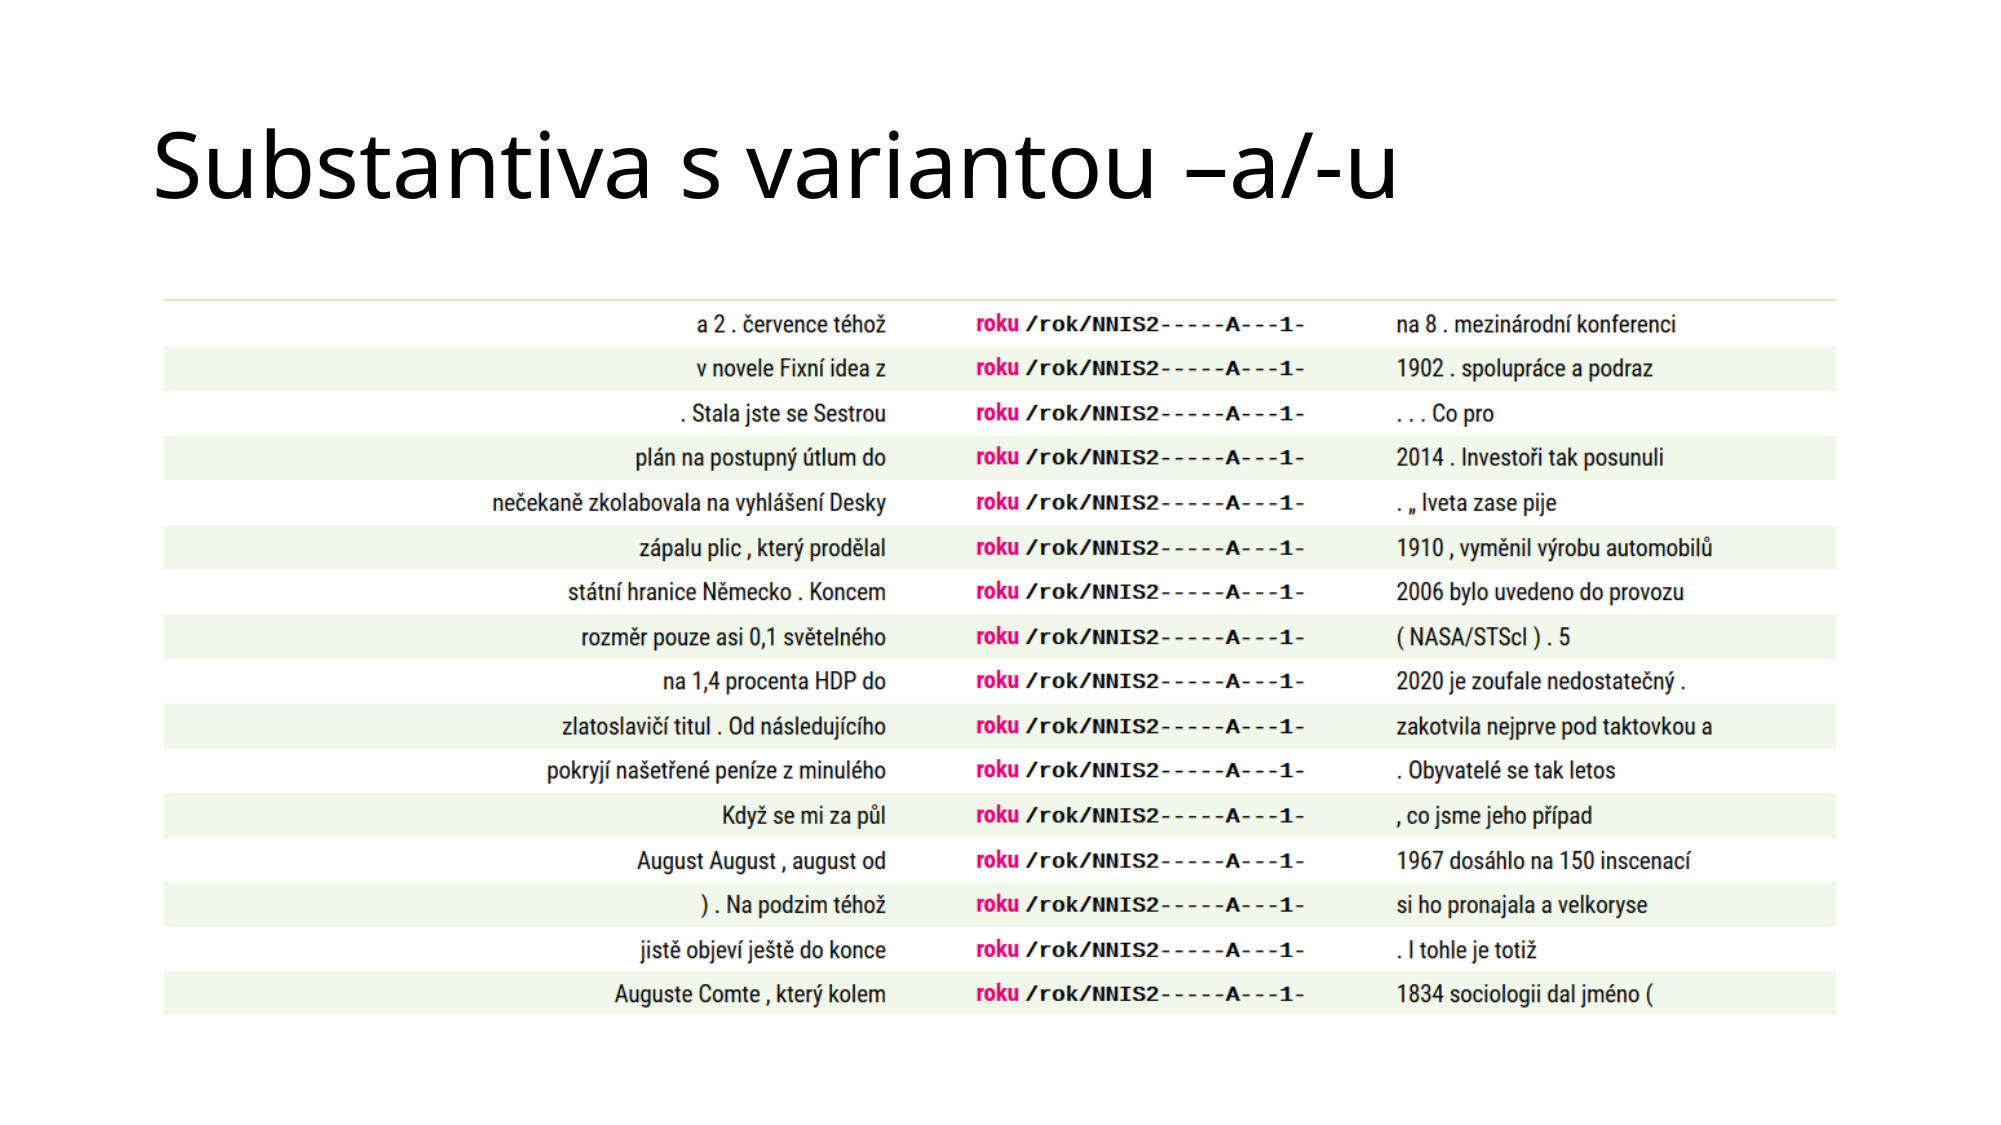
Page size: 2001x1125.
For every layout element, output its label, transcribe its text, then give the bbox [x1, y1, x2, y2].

picture [164, 299, 1836, 1014]
title Substantiva s variantou –a/-u [137, 59, 1863, 278]
